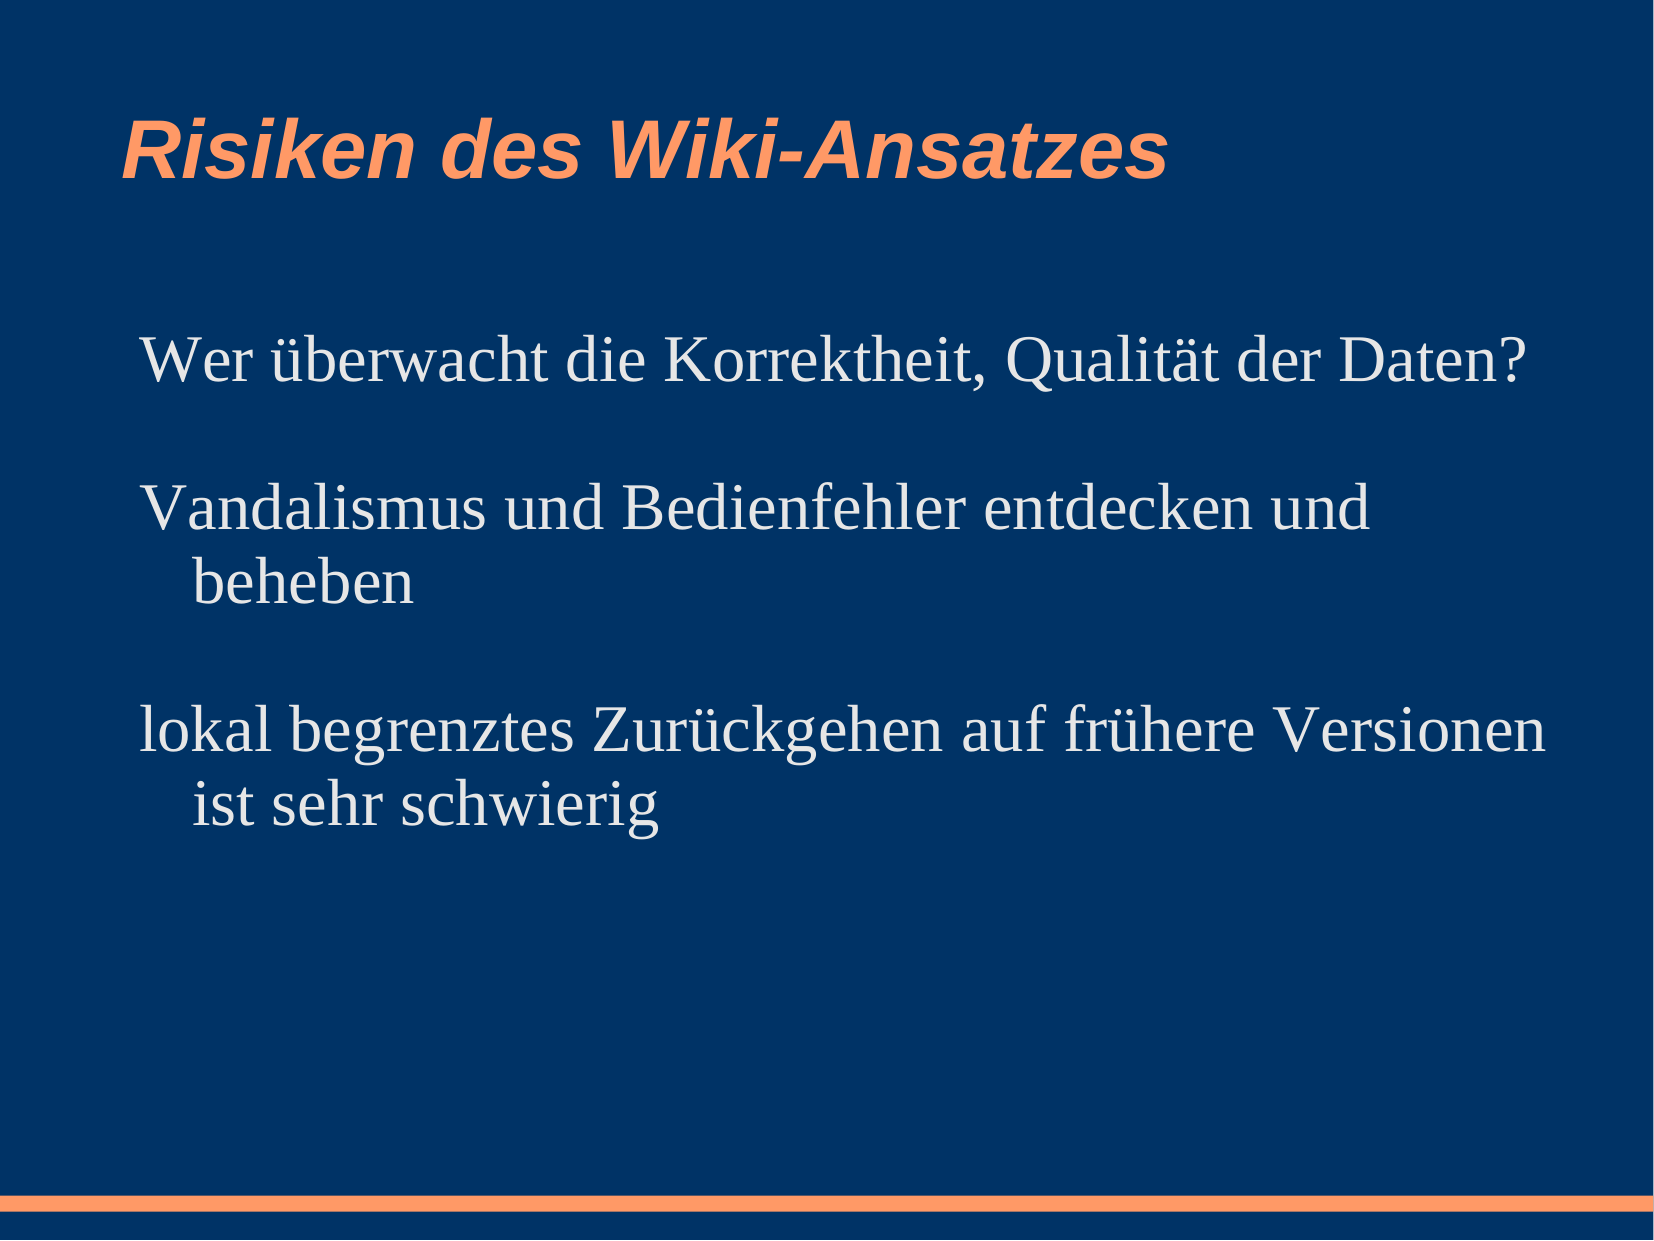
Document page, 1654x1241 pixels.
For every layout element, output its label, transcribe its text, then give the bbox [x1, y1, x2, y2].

list Wer überwacht die Korrektheit, Qualität der Daten? Vandalismus und Bedienfehler entdecken und beheben lokal begrenztes Zurückgehen auf frühere Versionen ist sehr schwierig [121, 322, 1561, 1118]
title Risiken des Wiki-Ansatzes [121, 53, 1534, 247]
